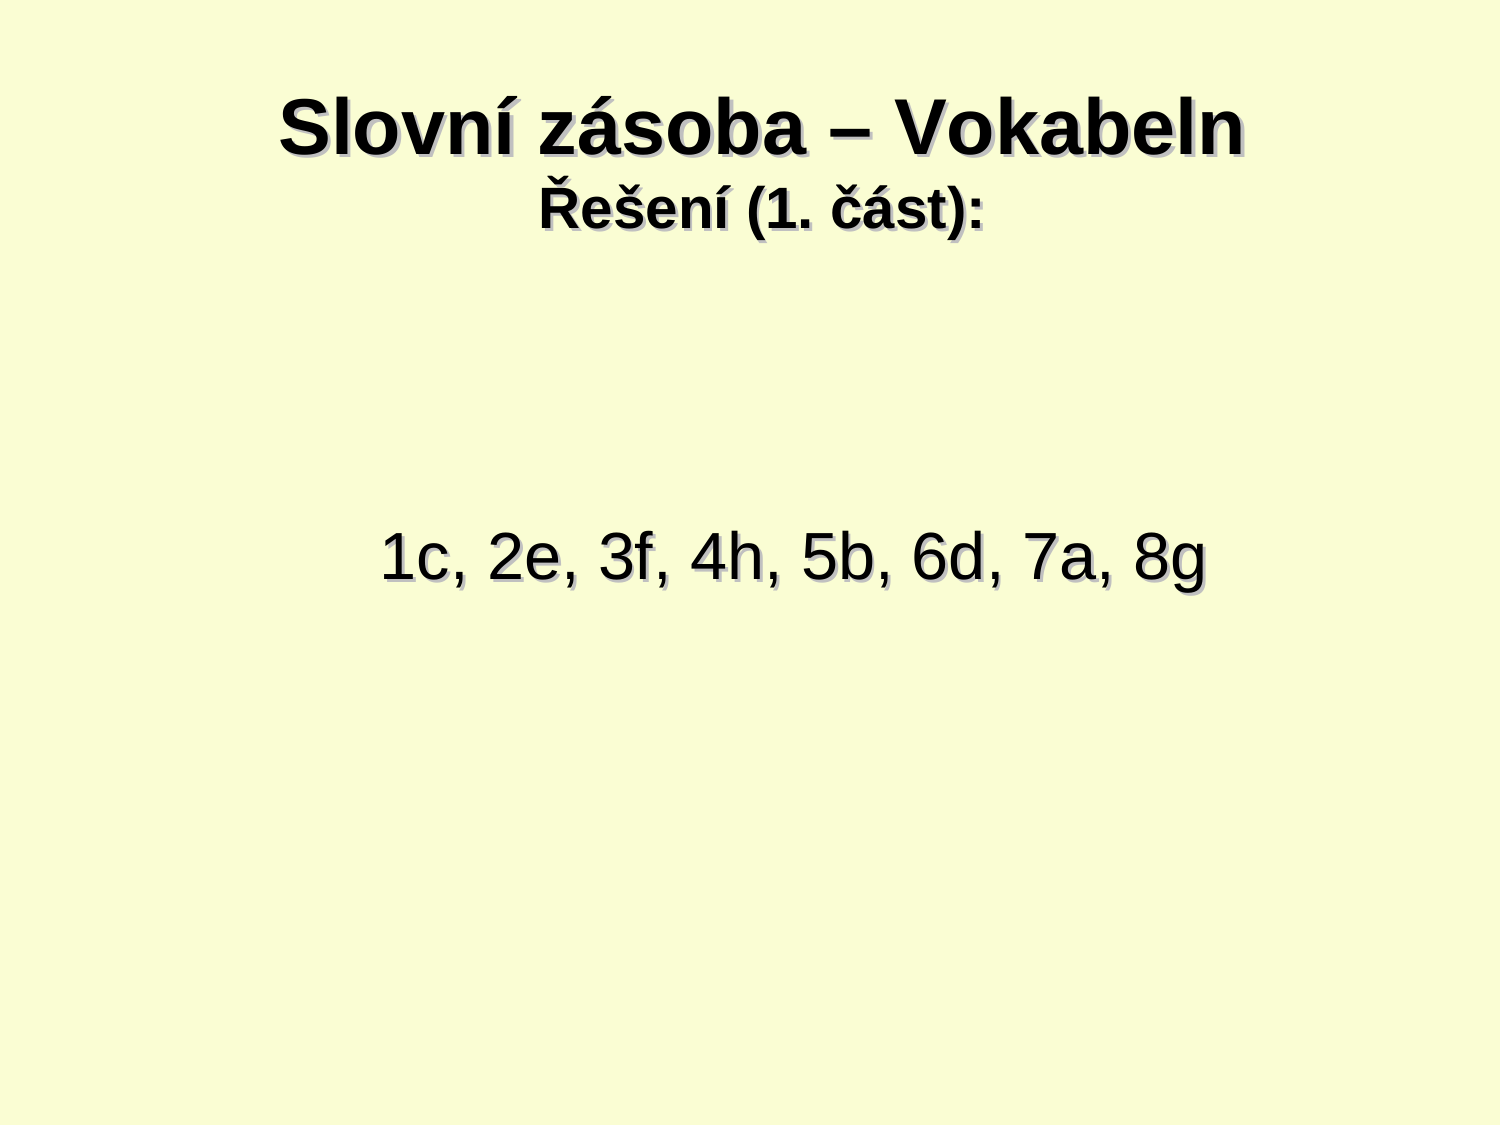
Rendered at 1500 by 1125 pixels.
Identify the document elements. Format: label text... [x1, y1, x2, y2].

list 1c, 2e, 3f, 4h, 5b, 6d, 7a, 8g [137, 312, 1451, 1000]
title Slovní zásoba – Vokabeln Řešení (1. část): [75, 40, 1451, 276]
